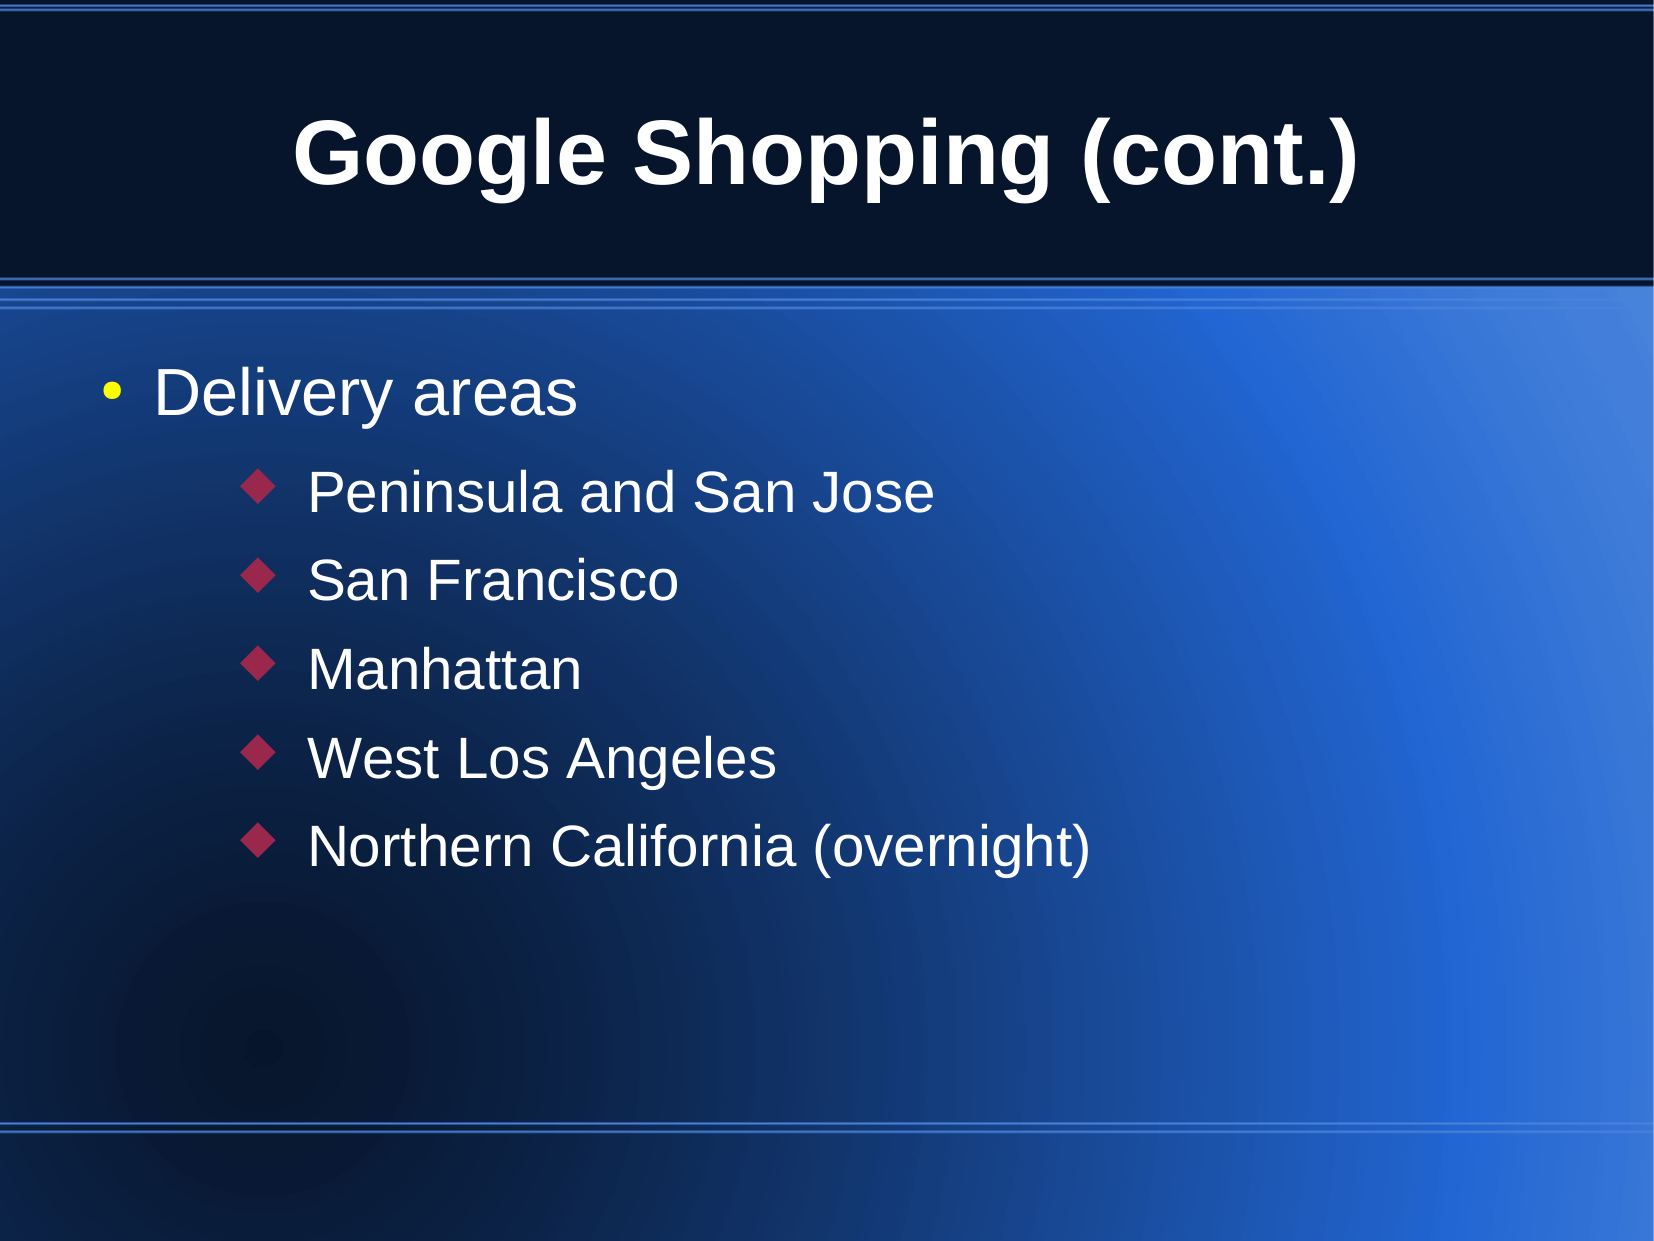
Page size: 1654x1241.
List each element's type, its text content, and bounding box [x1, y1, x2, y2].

list Delivery areas Peninsula and San Jose San Francisco Manhattan West Los Angeles Northern California (overnight) [82, 355, 1571, 1058]
picture [0, 0, 1654, 1241]
title Google Shopping (cont.) [82, 49, 1571, 257]
